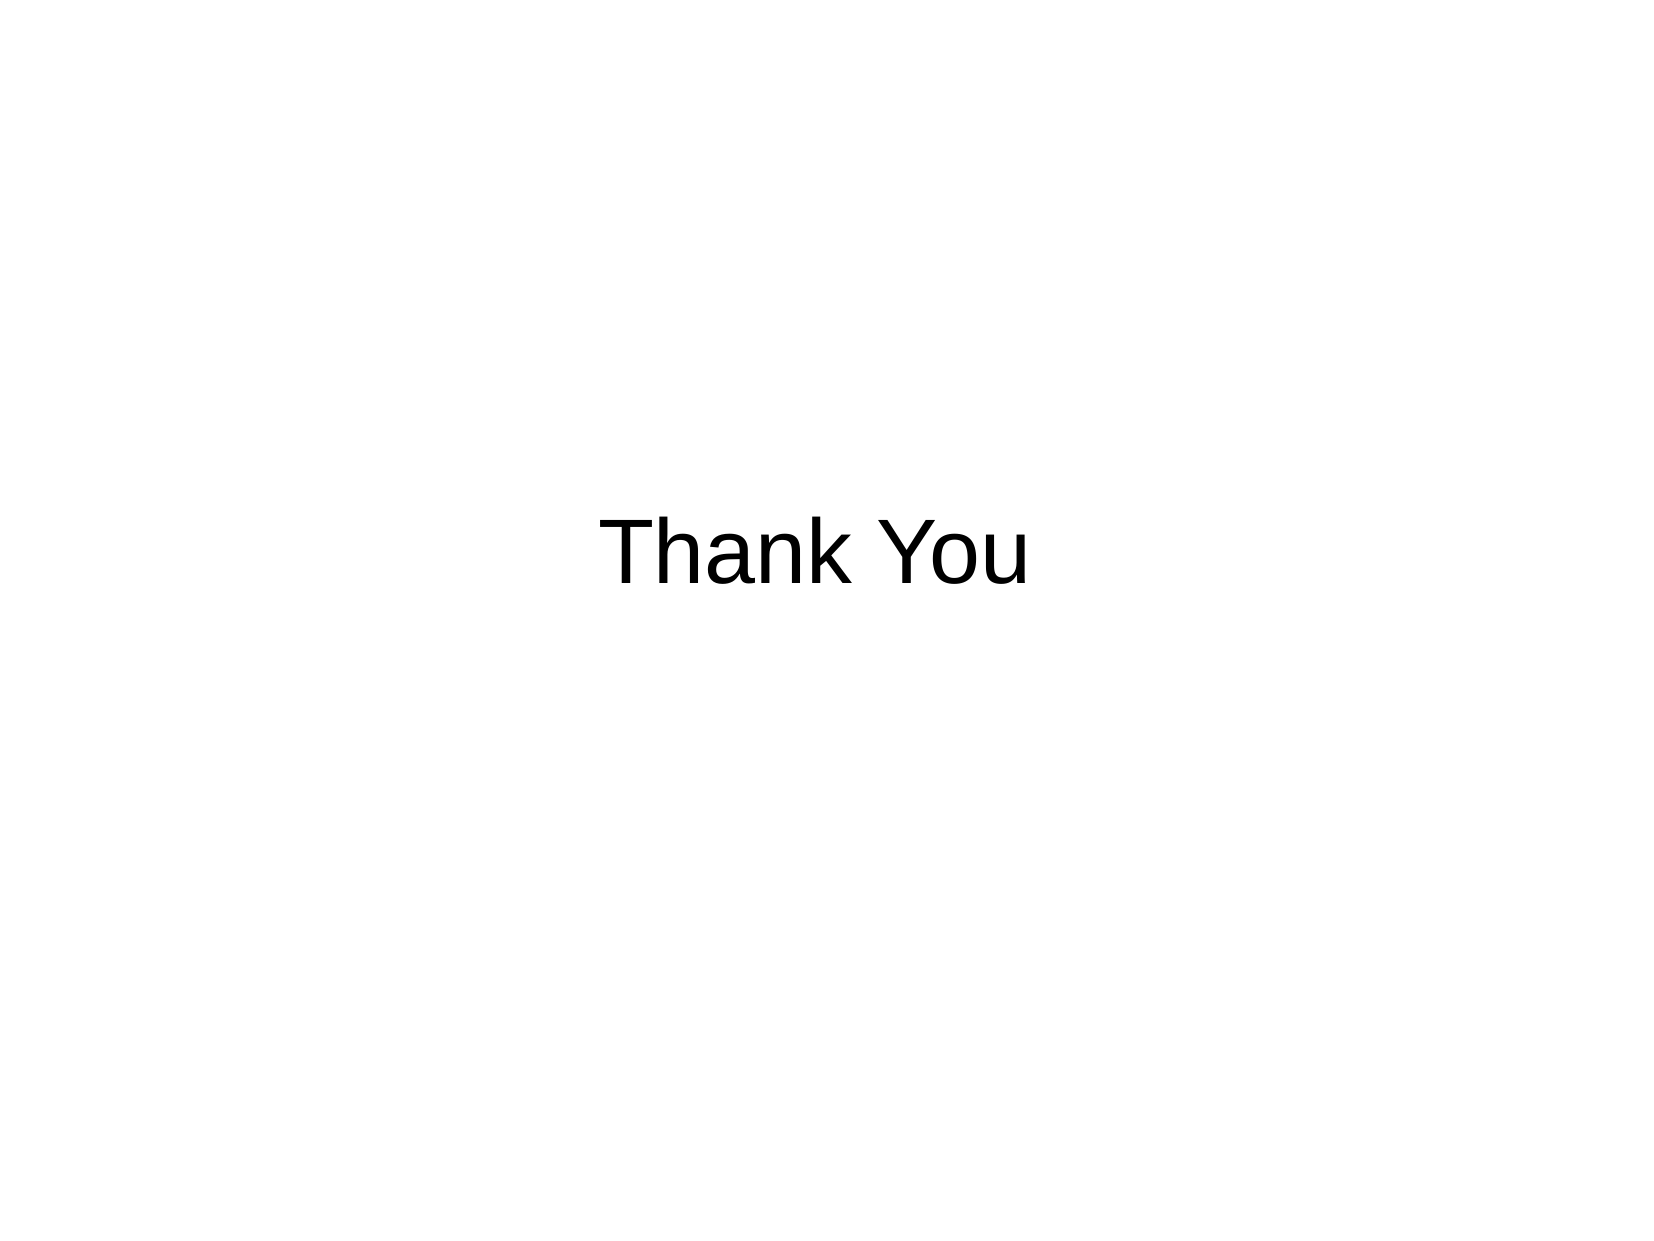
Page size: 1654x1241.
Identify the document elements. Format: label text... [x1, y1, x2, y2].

title Thank You [70, 448, 1560, 656]
